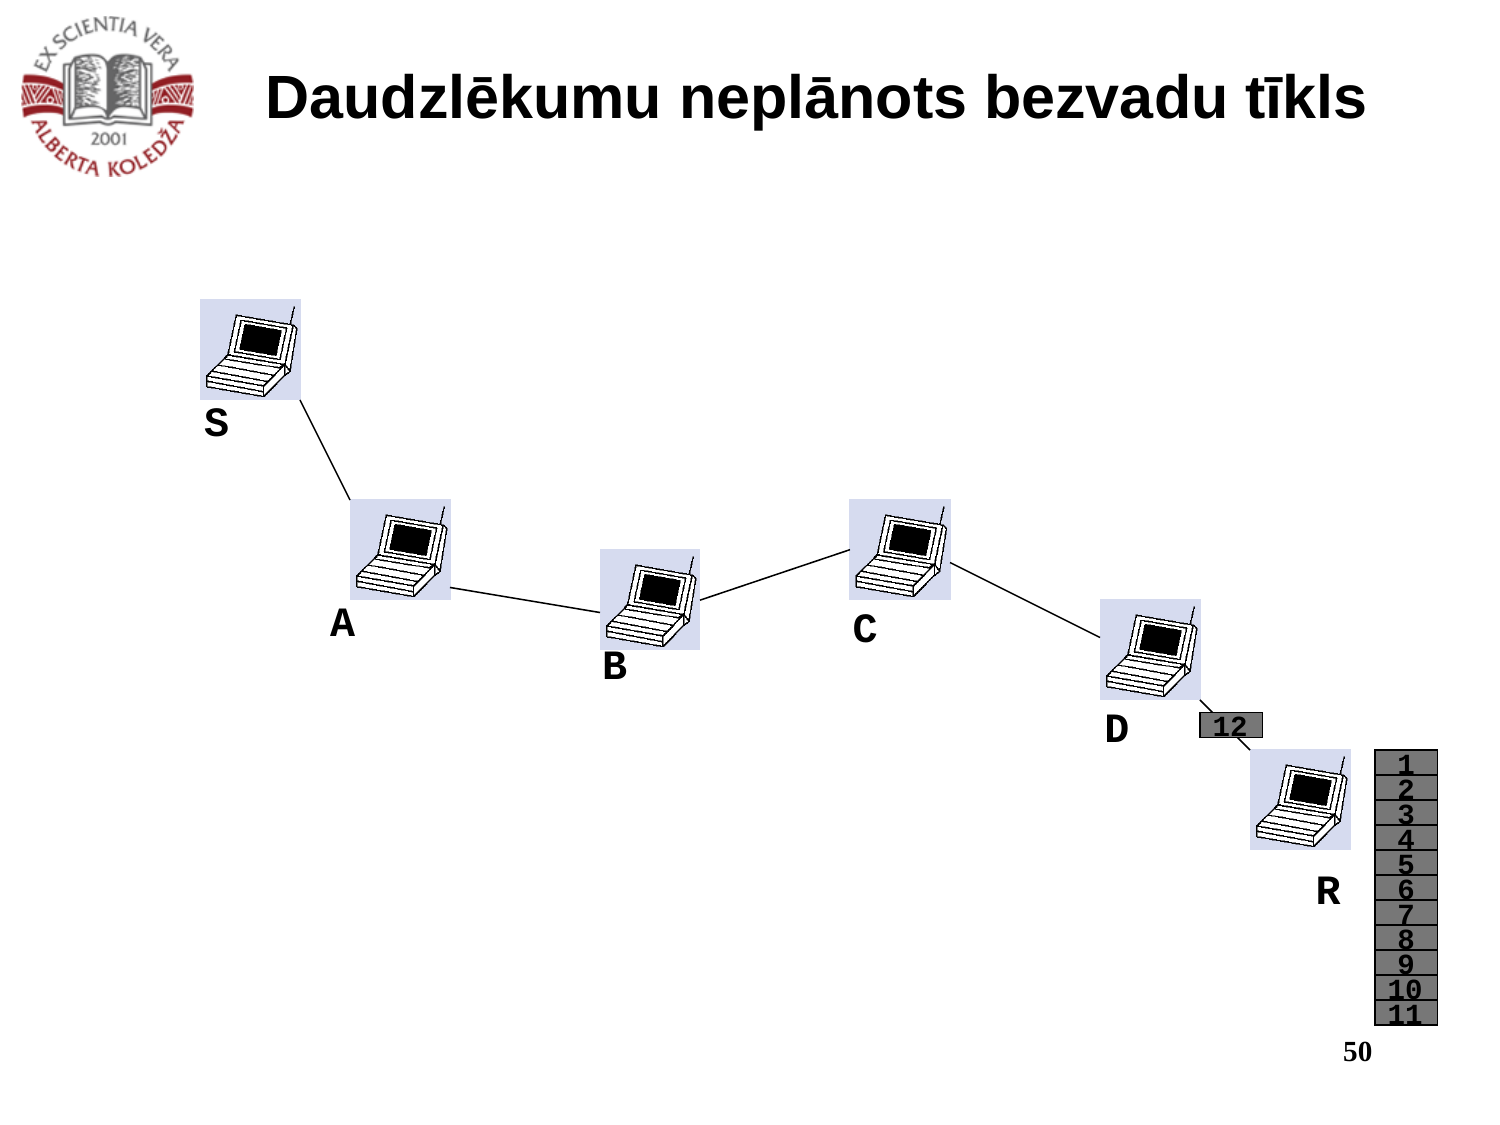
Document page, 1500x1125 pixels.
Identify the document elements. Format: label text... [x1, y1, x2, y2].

text_box A [315, 587, 370, 653]
text_box 8 [1374, 924, 1438, 949]
text_box 12 [1200, 712, 1263, 738]
text_box 6 [1374, 874, 1438, 899]
text_box C [837, 592, 893, 659]
text_box 10 [1374, 974, 1438, 999]
text_box <skaitlis> [1074, 1025, 1388, 1101]
text_box 3 [1374, 799, 1438, 824]
text_box 7 [1374, 899, 1438, 924]
chart [350, 500, 451, 601]
chart [200, 299, 301, 400]
text_box 10 [1411, 983, 1417, 996]
text_box 5 [1374, 849, 1438, 874]
text_box 11 [1374, 999, 1438, 1026]
chart [1100, 600, 1201, 700]
text_box 1 [1374, 749, 1438, 774]
chart [849, 500, 951, 601]
chart [1250, 750, 1351, 850]
text_box 4 [1374, 824, 1438, 849]
text_box 2 [1374, 774, 1438, 799]
text_box D [1089, 692, 1145, 759]
text_box S [189, 387, 244, 454]
text_box 9 [1374, 949, 1438, 974]
text_box R [1300, 855, 1356, 921]
picture [21, 16, 194, 177]
chart [600, 549, 700, 651]
text_box B [587, 630, 642, 696]
title Daudzlēkumu neplānots bezvadu tīkls [187, 44, 1425, 150]
